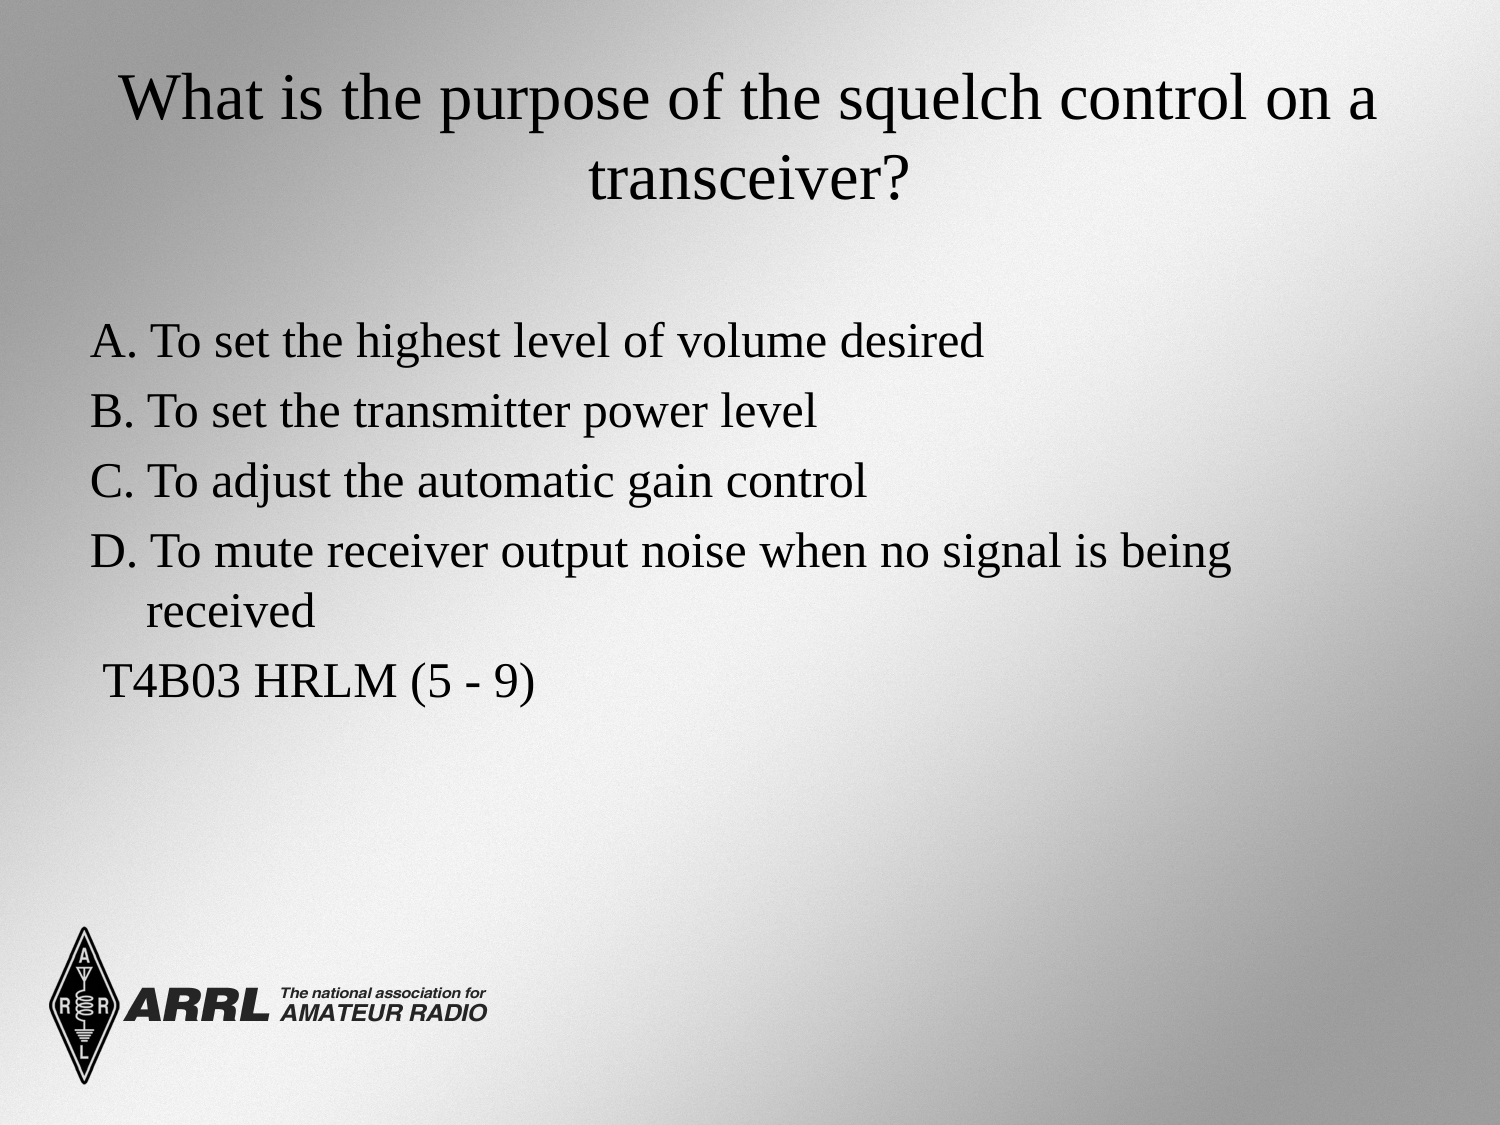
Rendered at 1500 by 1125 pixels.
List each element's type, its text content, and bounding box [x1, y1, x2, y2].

picture [0, 0, 1500, 1125]
list A. To set the highest level of volume desired B. To set the transmitter power level C. To adjust the automatic gain control D. To mute receiver output noise when no signal is being received T4B03 HRLM (5 - 9) [75, 299, 1425, 1005]
title What is the purpose of the squelch control on a transceiver? [75, 45, 1425, 233]
